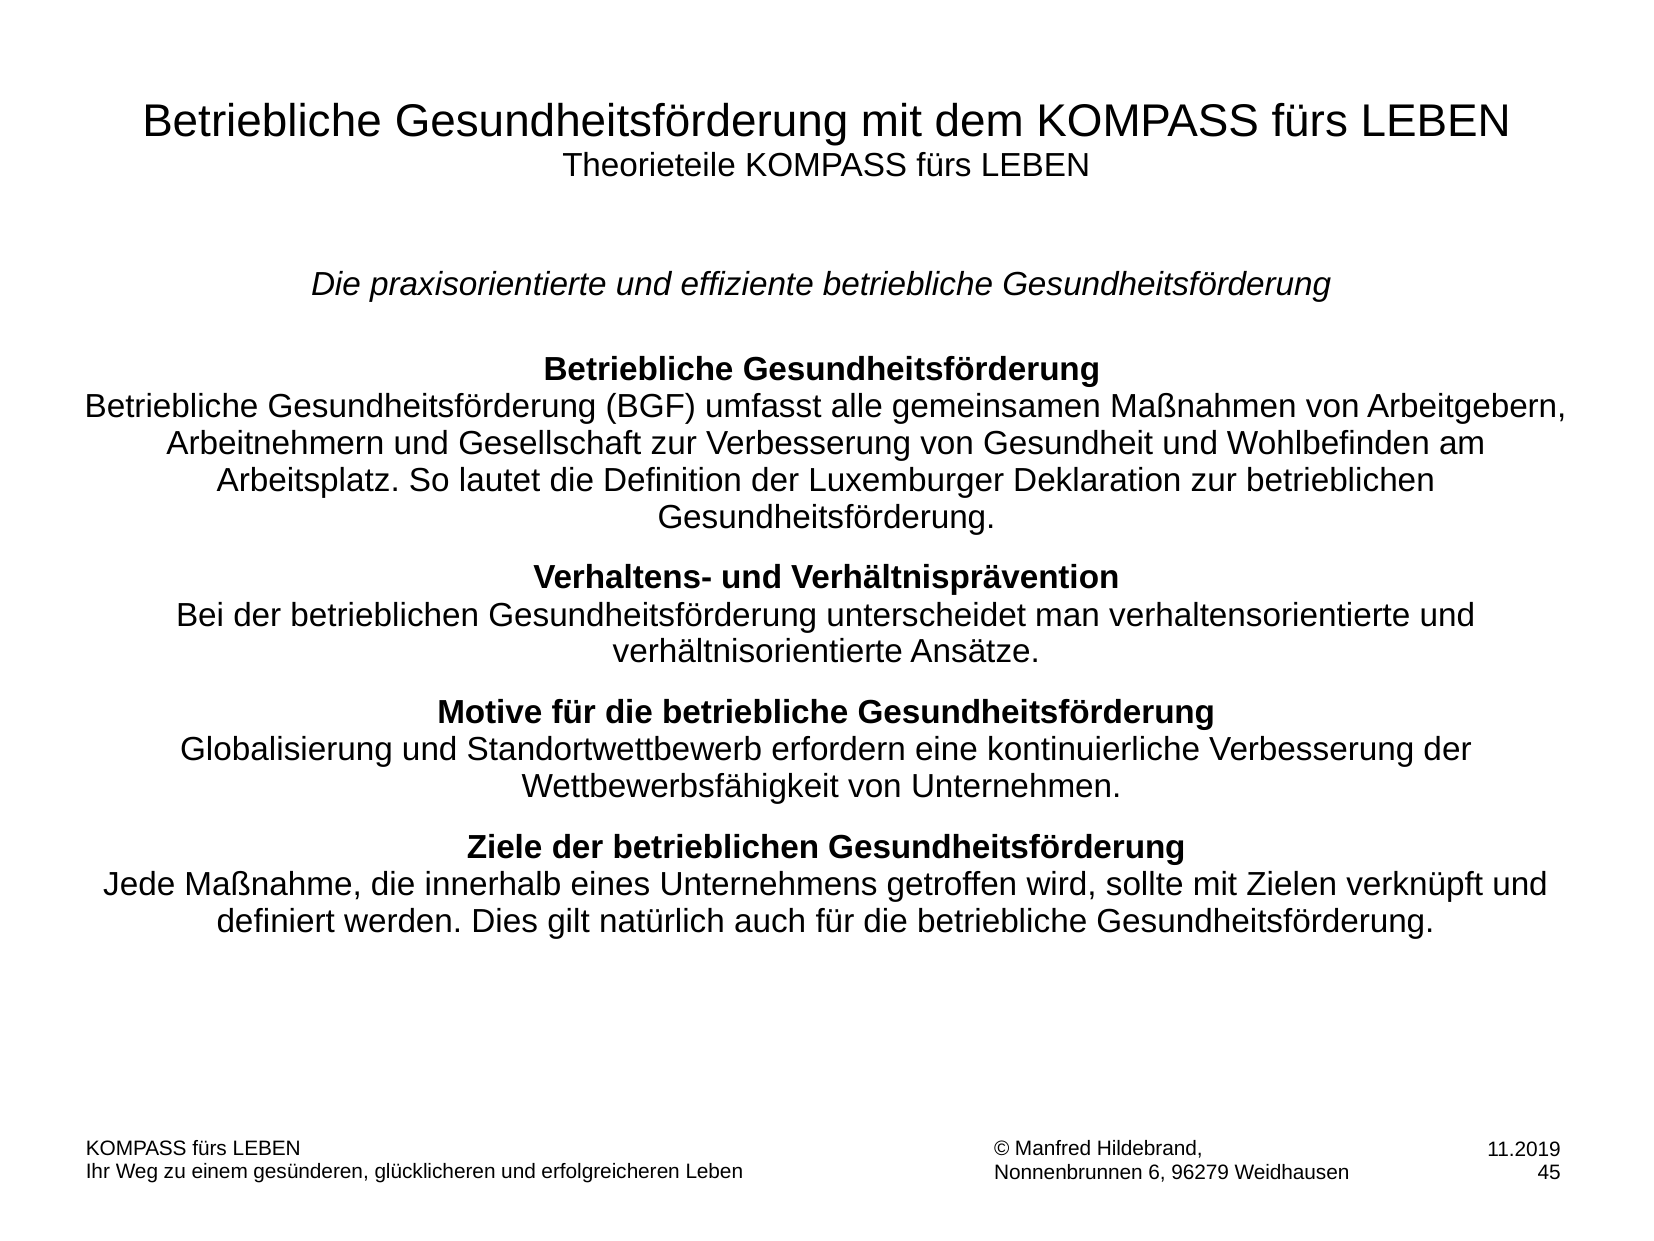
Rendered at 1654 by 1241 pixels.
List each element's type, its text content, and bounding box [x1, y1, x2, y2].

text_box 11.2019 45 [1405, 1118, 1576, 1203]
list Die praxisorientierte und effiziente betriebliche Gesundheitsförderung Betriebliche Gesundheitsförderung Betriebliche Gesundheitsförderung (BGF) umfasst alle gemeinsamen Maßnahmen von Arbeitgebern, Arbeitnehmern und Gesellschaft zur Verbesserung von Gesundheit und Wohlbefinden am Arbeitsplatz. So lautet die Definition der Luxemburger Deklaration zur betrieblichen Gesundheitsförderung. Verhaltens- und Verhältnisprävention Bei der betrieblichen Gesundheitsförderung unterscheidet man verhaltensorientierte und verhältnisorientierte Ansätze. Motive für die betriebliche Gesundheitsförderung Globalisierung und Standortwettbewerb erfordern eine kontinuierliche Verbesserung der Wettbewerbsfähigkeit von Unternehmen. Ziele der betrieblichen Gesundheitsförderung Jede Maßnahme, die innerhalb eines Unternehmens getroffen wird, sollte mit Zielen verknüpft und definiert werden. Dies gilt natürlich auch für die betriebliche Gesundheitsförderung. [82, 265, 1571, 1074]
text_box KOMPASS fürs LEBEN Ihr Weg zu einem gesünderen, glücklicheren und erfolgreicheren Leben [70, 1118, 964, 1202]
title Betriebliche Gesundheitsförderung mit dem KOMPASS fürs LEBEN Theorieteile KOMPASS fürs LEBEN [82, 26, 1571, 265]
text_box © Manfred Hildebrand, Nonnenbrunnen 6, 96279 Weidhausen [979, 1118, 1389, 1203]
